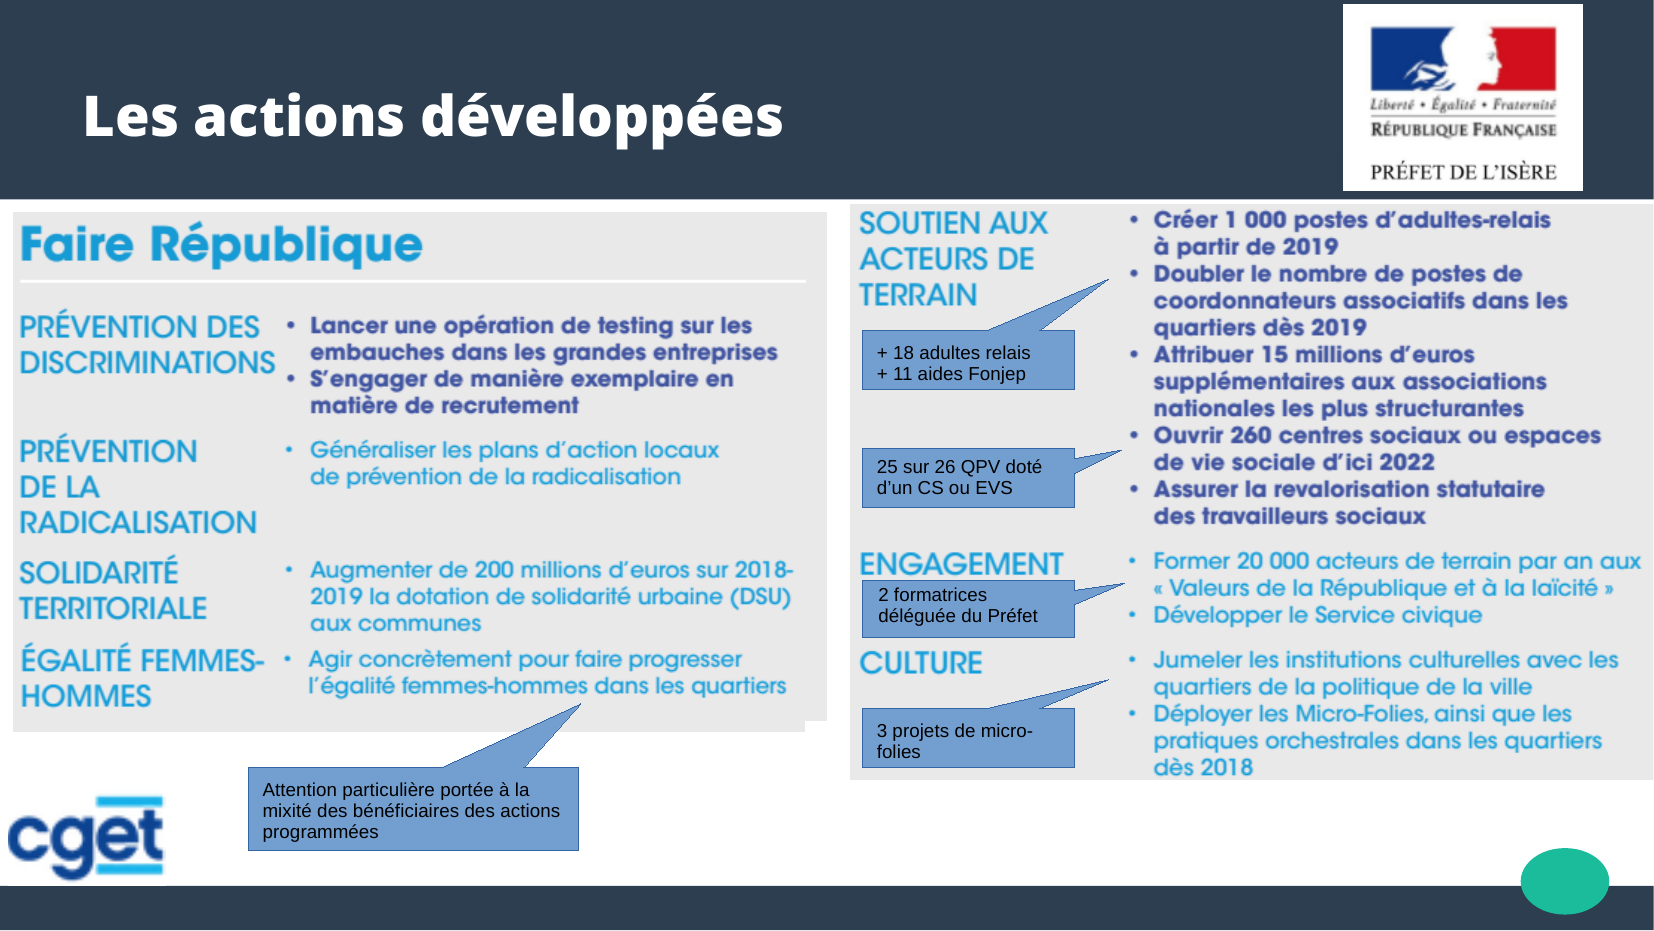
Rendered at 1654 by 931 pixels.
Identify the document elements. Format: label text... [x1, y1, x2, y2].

picture [8, 779, 166, 886]
text_box + 18 adultes relais + 11 aides Fonjep [862, 335, 1099, 414]
text_box 25 sur 26 QPV doté d’un CS ou EVS [862, 448, 1075, 508]
text_box [862, 580, 1075, 638]
text_box Attention particulière portée à la mixité des bénéficiaires des actions programmées [248, 772, 591, 851]
text_box [1075, 450, 1122, 474]
title Les actions développées [82, 0, 1571, 246]
text_box 3 projets de micro-folies [862, 713, 1075, 792]
picture [13, 212, 827, 732]
text_box [248, 703, 581, 772]
picture [1343, 4, 1583, 191]
text_box [1077, 583, 1125, 604]
text_box [862, 279, 1109, 335]
picture [850, 204, 1654, 780]
text_box [862, 679, 1109, 713]
text_box 2 formatrices déléguée du Préfet [863, 577, 1077, 635]
